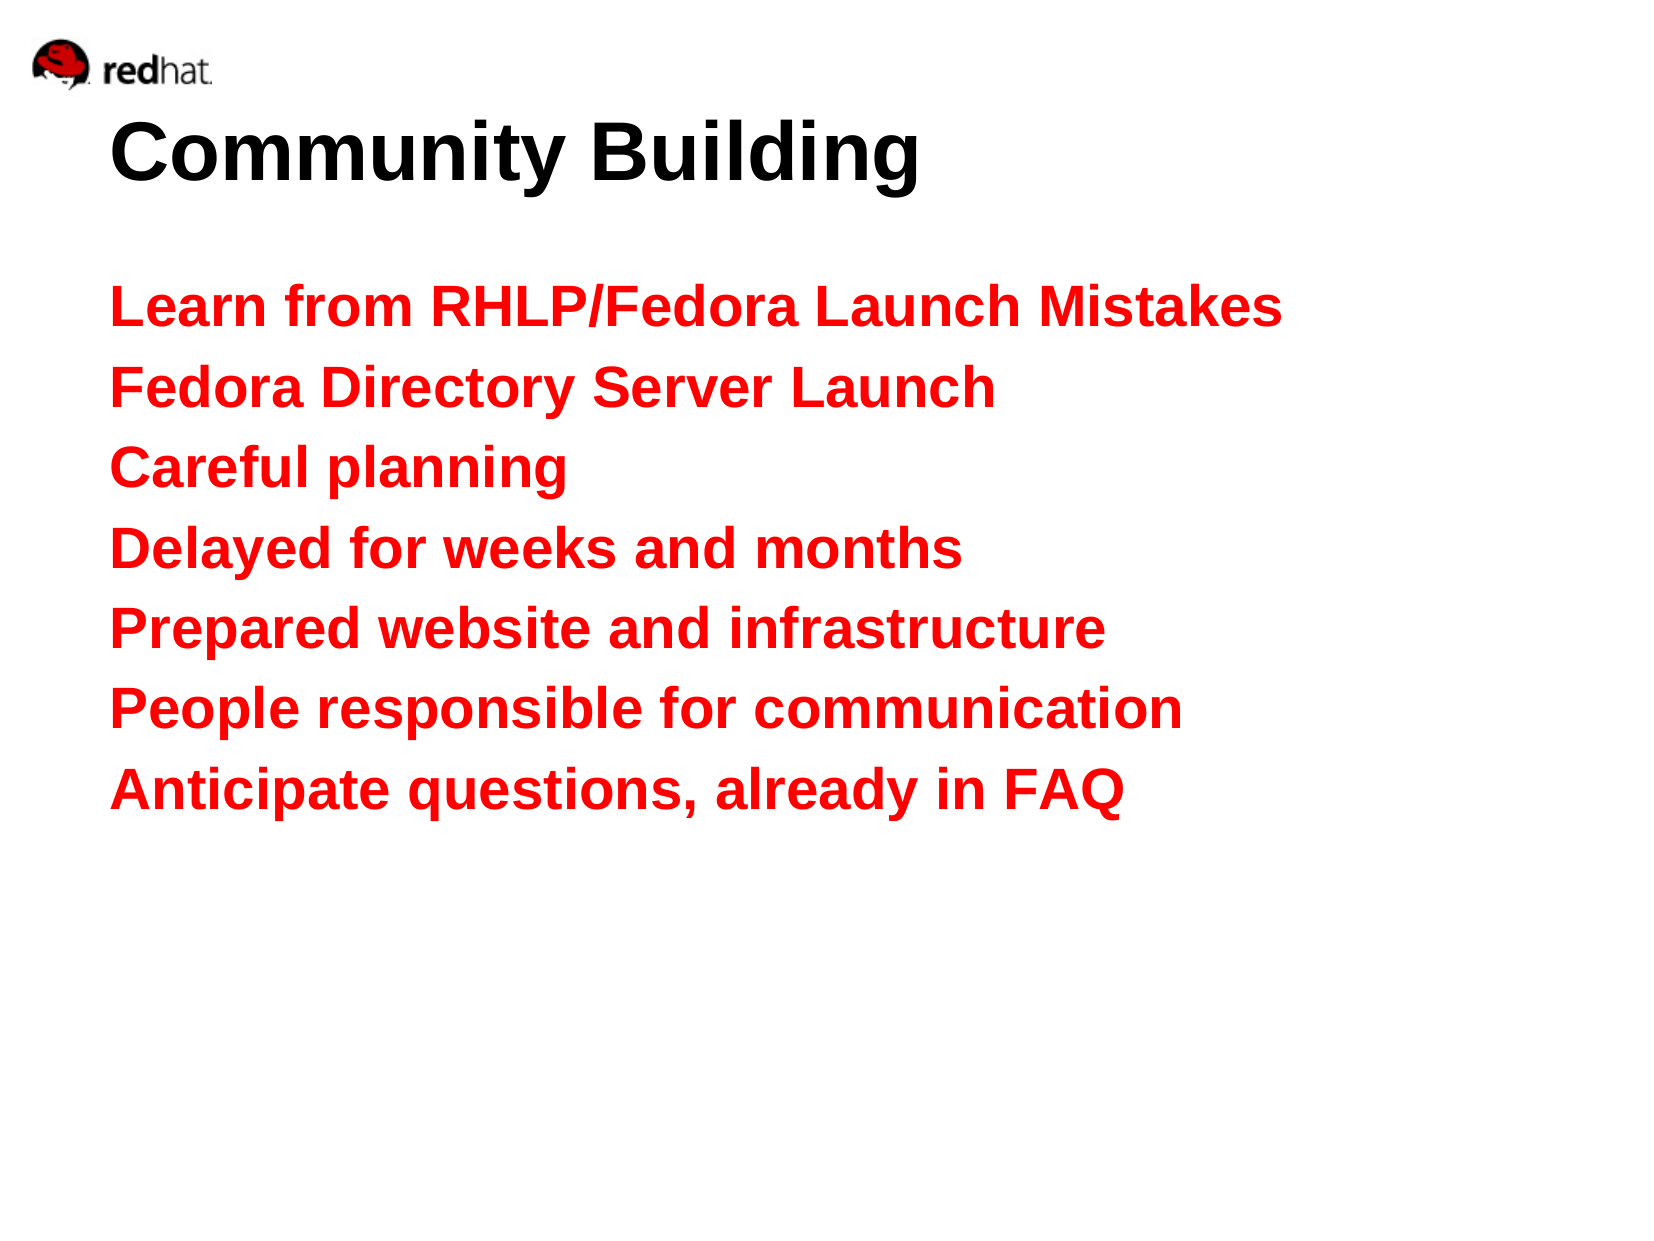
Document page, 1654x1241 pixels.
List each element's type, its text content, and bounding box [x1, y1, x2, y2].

title Community Building [109, 88, 1515, 215]
list Learn from RHLP/Fedora Launch Mistakes Fedora Directory Server Launch Careful planning Delayed for weeks and months Prepared website and infrastructure People responsible for communication Anticipate questions, already in FAQ [109, 274, 1515, 1142]
picture [31, 37, 212, 98]
